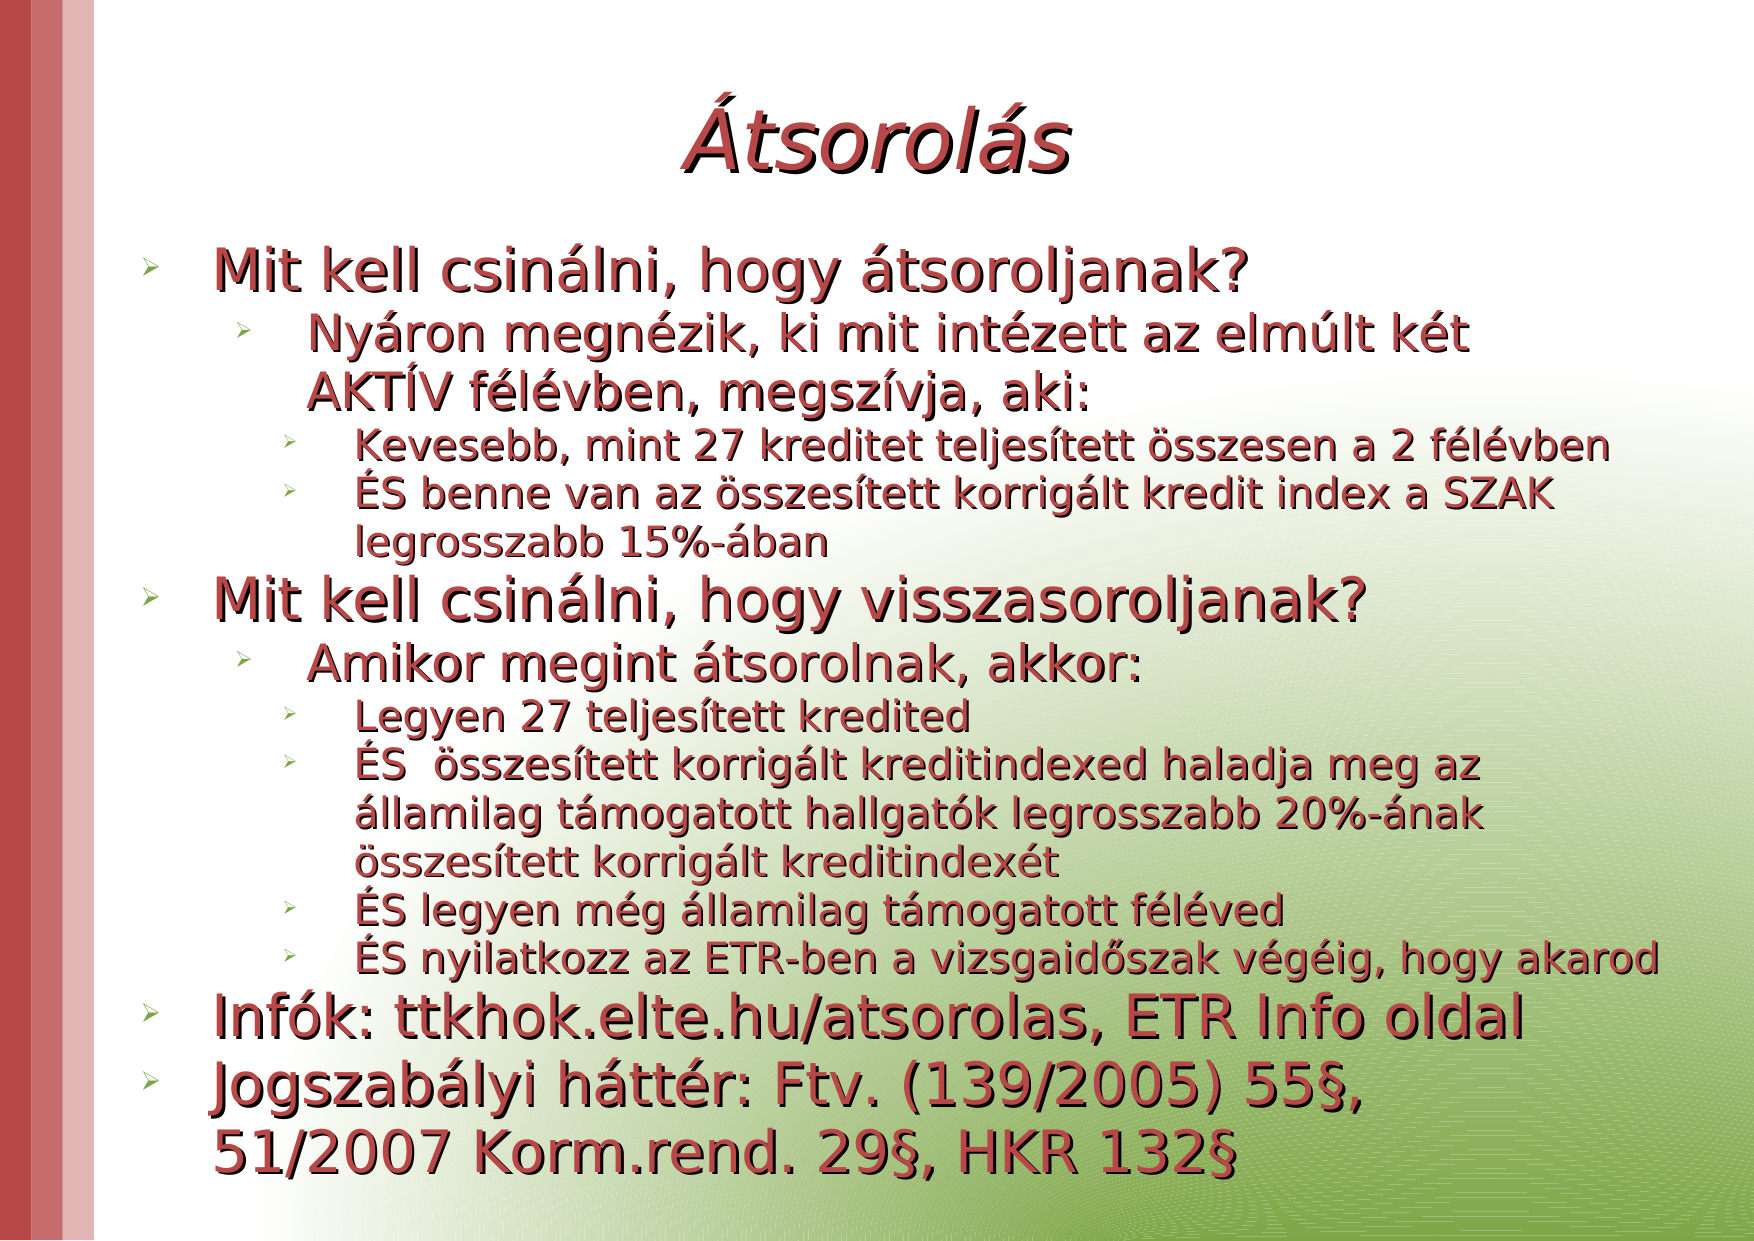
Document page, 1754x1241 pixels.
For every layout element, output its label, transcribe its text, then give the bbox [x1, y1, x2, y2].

title Átsorolás [128, 74, 1627, 207]
list Mit kell csinálni, hogy átsoroljanak? Nyáron megnézik, ki mit intézett az elmúlt két AKTÍV félévben, megszívja, aki: Kevesebb, mint 27 kreditet teljesített összesen a 2 félévben ÉS benne van az összesített korrigált kredit index a SZAK legrosszabb 15%-ában Mit kell csinálni, hogy visszasoroljanak? Amikor megint átsorolnak, akkor: Legyen 27 teljesített kredited ÉS összesített korrigált kreditindexed haladja meg az államilag támogatott hallgatók legrosszabb 20%-ának összesített korrigált kreditindexét ÉS legyen még államilag támogatott féléved ÉS nyilatkozz az ETR-ben a vizsgaidőszak végéig, hogy akarod Infók: ttkhok.elte.hu/atsorolas, ETR Info oldal Jogszabályi háttér: Ftv. (139/2005) 55§, 51/2007 Korm.rend. 29§, HKR 132§ [128, 236, 1684, 1187]
